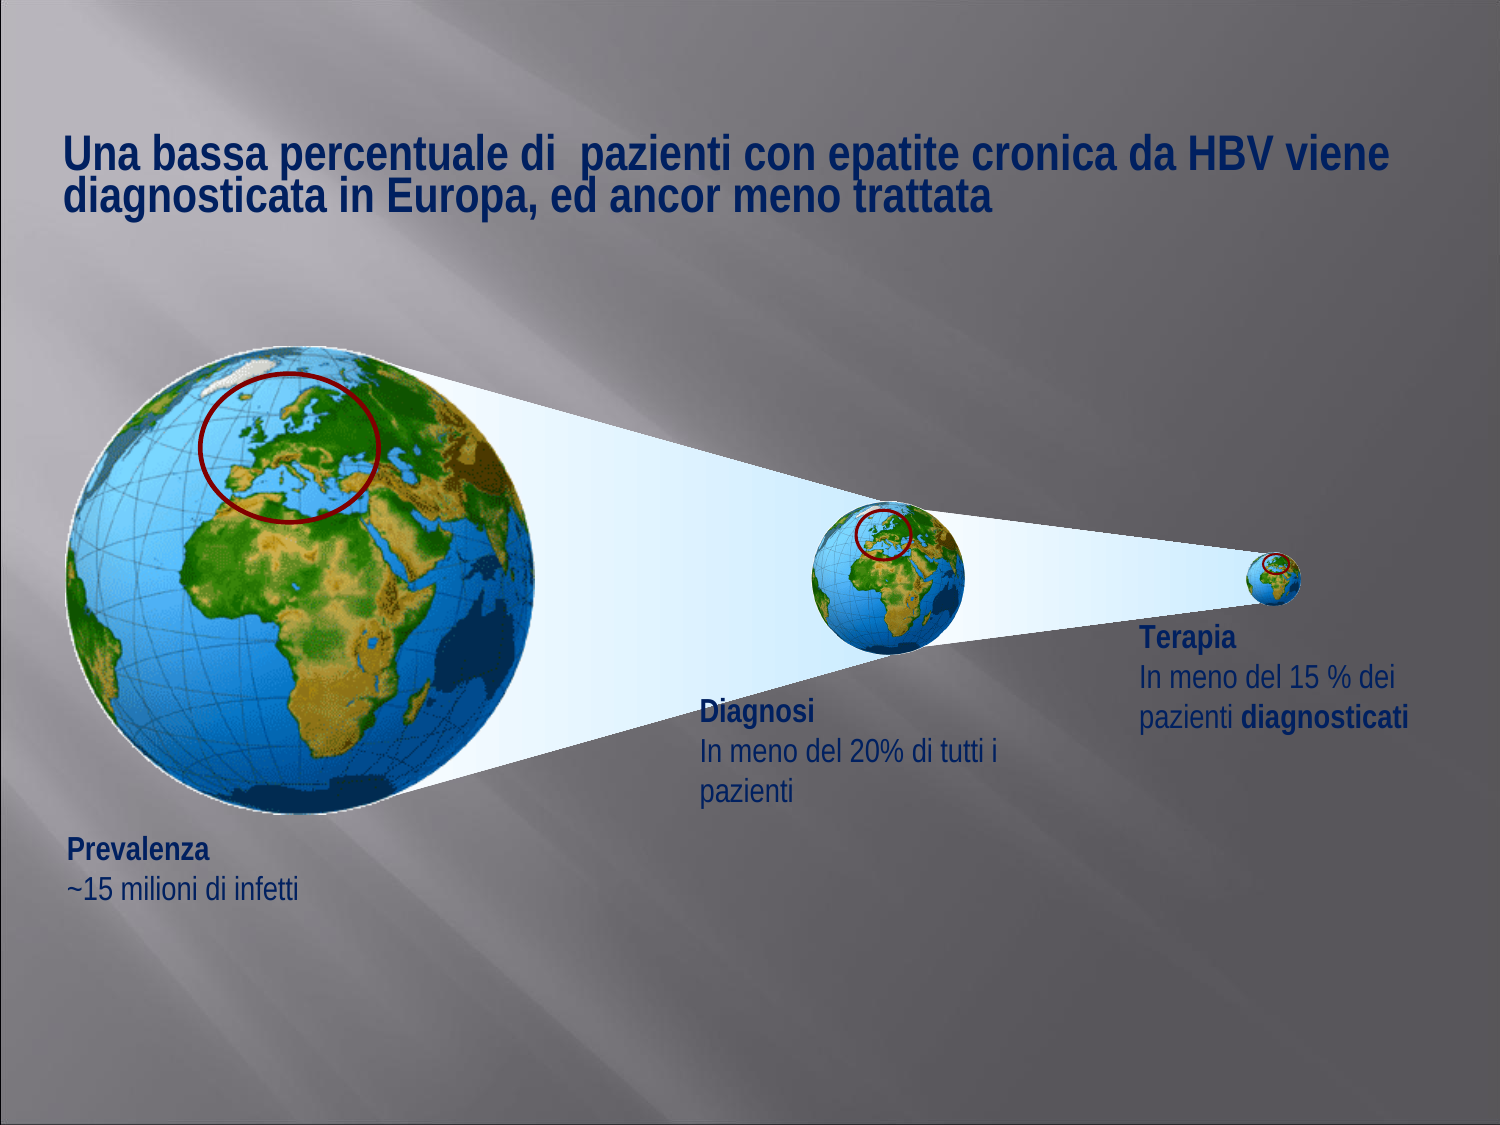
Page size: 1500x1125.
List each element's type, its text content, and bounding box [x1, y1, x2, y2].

picture [0, 0, 1500, 1125]
text_box Prevalenza ~15 milioni di infetti [66, 827, 557, 908]
text_box Diagnosi In meno del 20% di tutti i pazienti [699, 689, 1074, 809]
text_box Una bassa percentuale di pazienti con epatite cronica da HBV viene diagnosticata in Europa, ed ancor meno trattata [47, 128, 1500, 247]
text_box [535, 404, 890, 756]
text_box [965, 515, 1251, 642]
text_box Terapia In meno del 15 % dei pazienti diagnosticati [1139, 615, 1458, 736]
